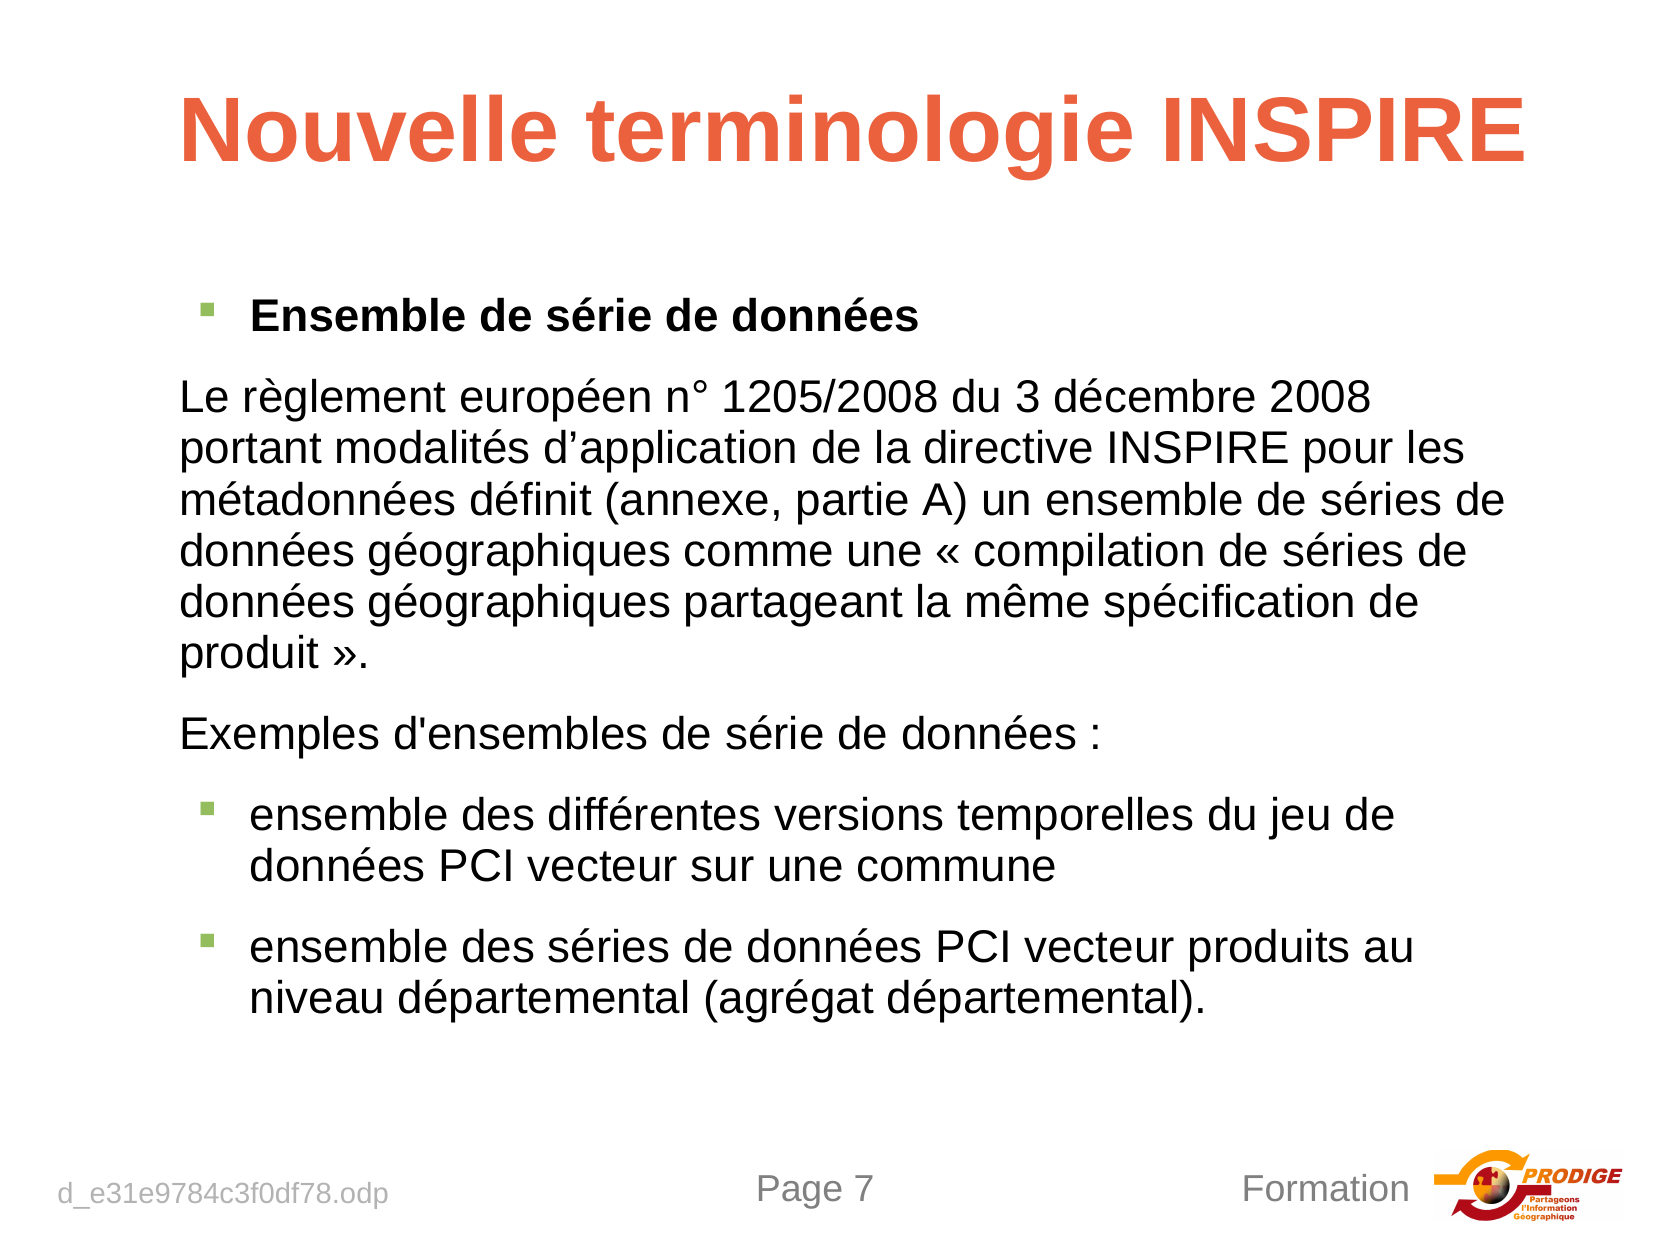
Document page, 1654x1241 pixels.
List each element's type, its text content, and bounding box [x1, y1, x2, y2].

list Ensemble de série de données Le règlement européen n° 1205/2008 du 3 décembre 2008 portant modalités d’application de la directive INSPIRE pour les métadonnées définit (annexe, partie A) un ensemble de séries de données géographiques comme une « compilation de séries de données géographiques partageant la même spécification de produit ». Exemples d'ensembles de série de données : ensemble des différentes versions temporelles du jeu de données PCI vecteur sur une commune ensemble des séries de données PCI vecteur produits au niveau départemental (agrégat départemental). [179, 290, 1509, 1094]
picture [1434, 1150, 1623, 1221]
title Nouvelle terminologie INSPIRE [136, 33, 1571, 226]
